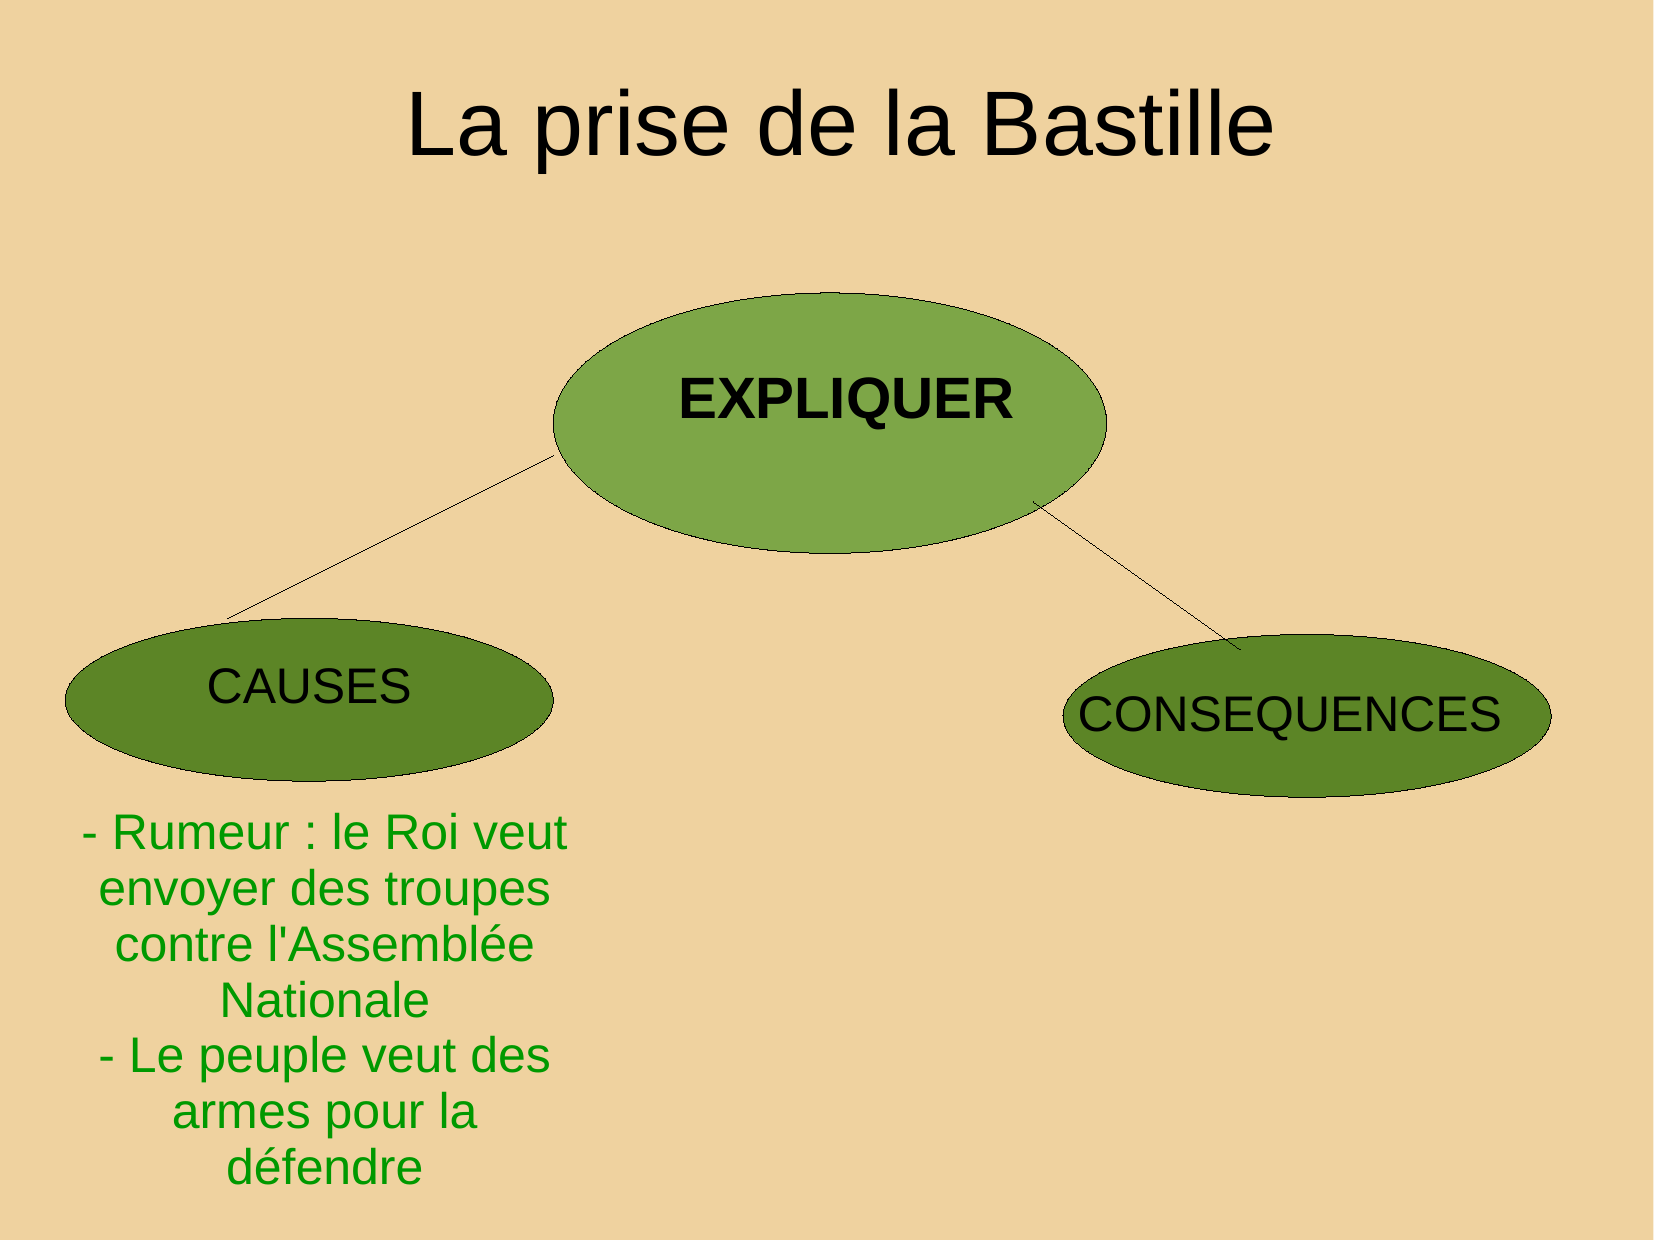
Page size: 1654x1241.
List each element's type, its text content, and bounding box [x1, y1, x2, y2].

text_box [553, 292, 1074, 554]
text_box [1089, 634, 1525, 679]
text_box - Rumeur : le Roi veut envoyer des troupes contre l'Assemblée Nationale - Le peuple veut des armes pour la défendre [59, 797, 591, 1203]
text_box CONSEQUENCES [1062, 679, 1584, 795]
text_box EXPLIQUER [618, 357, 1075, 485]
text_box [1075, 362, 1107, 484]
text_box [65, 618, 554, 782]
text_box La prise de la Bastille [29, 65, 1654, 183]
text_box CAUSES [130, 650, 489, 734]
